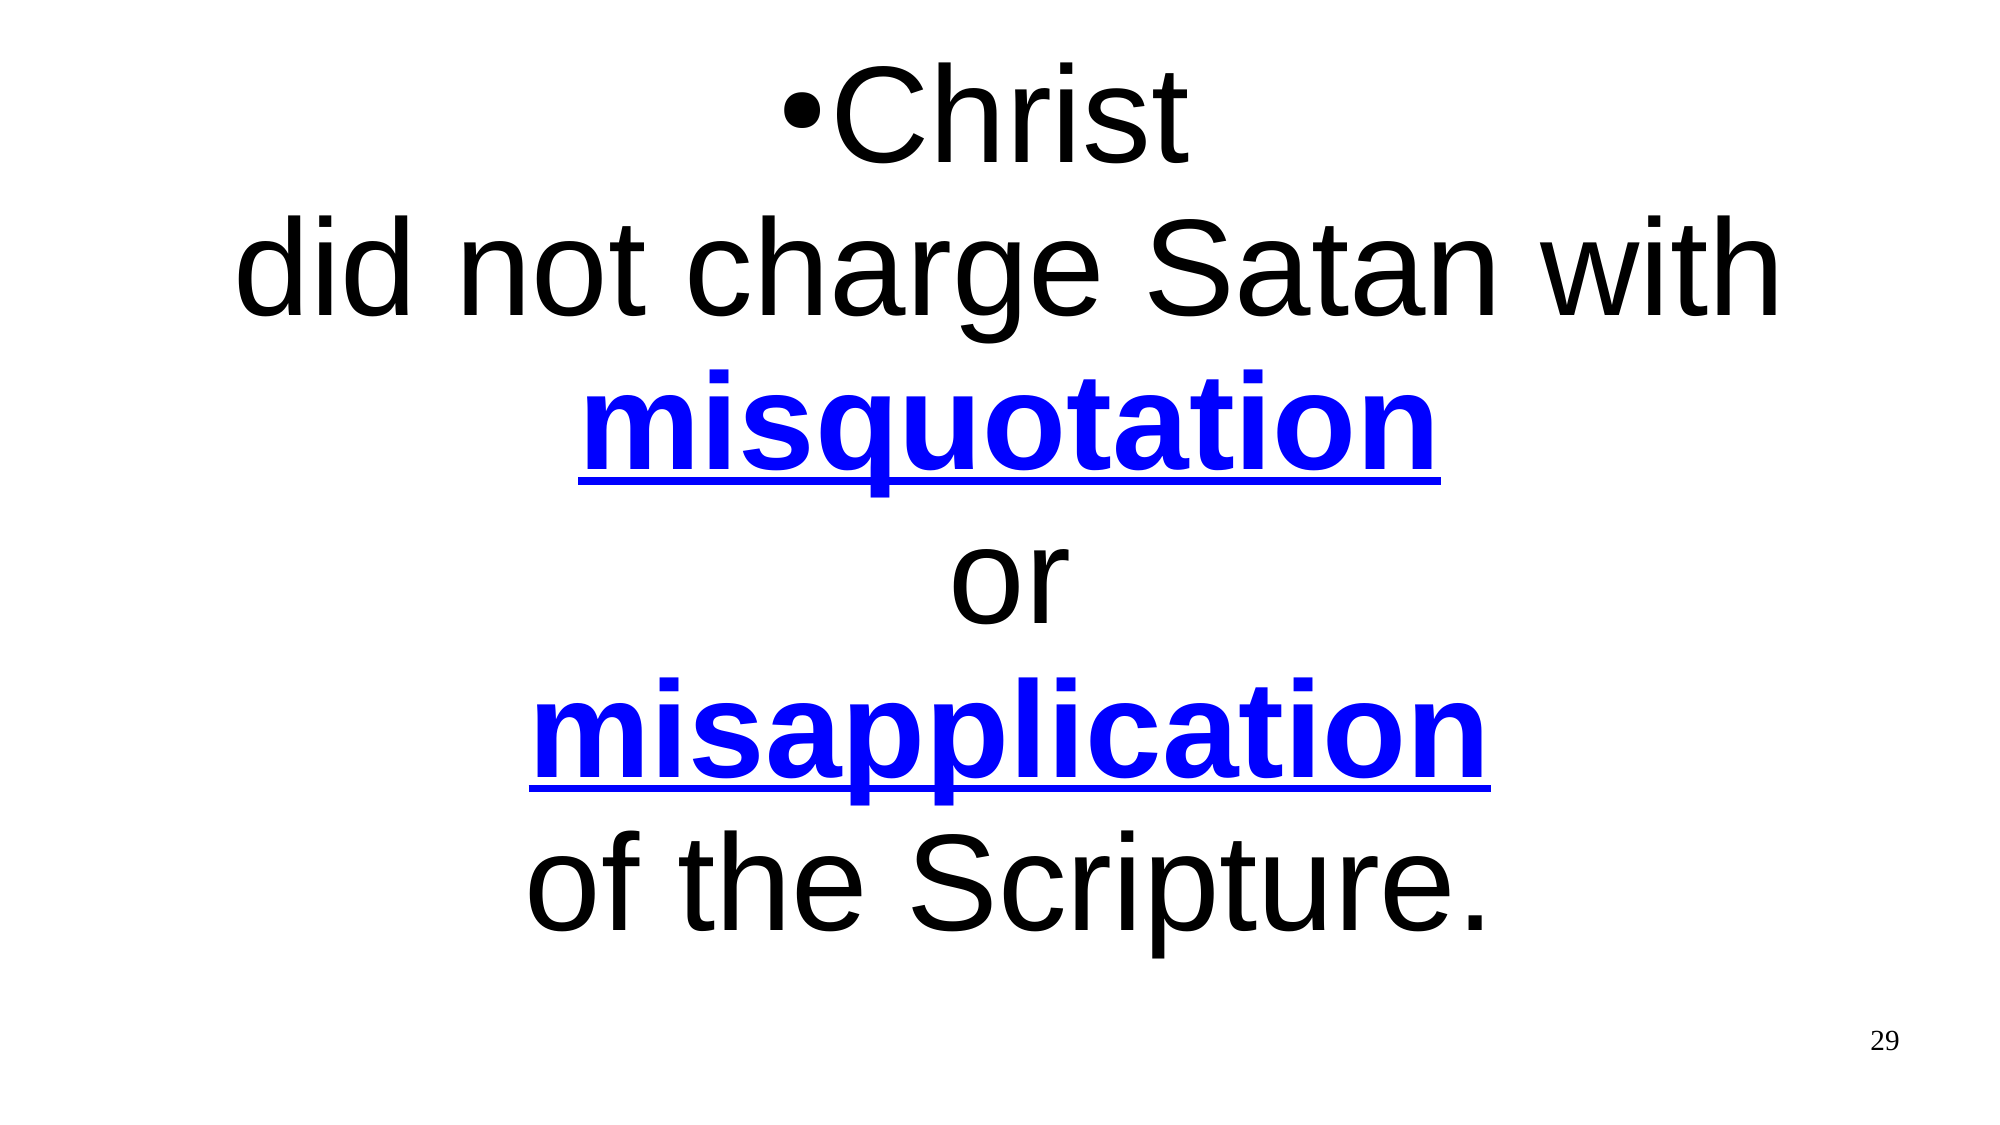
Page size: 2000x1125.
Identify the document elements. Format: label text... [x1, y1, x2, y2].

list Christ did not charge Satan with misquotation or misapplication of the Scripture. [37, 37, 1951, 1125]
